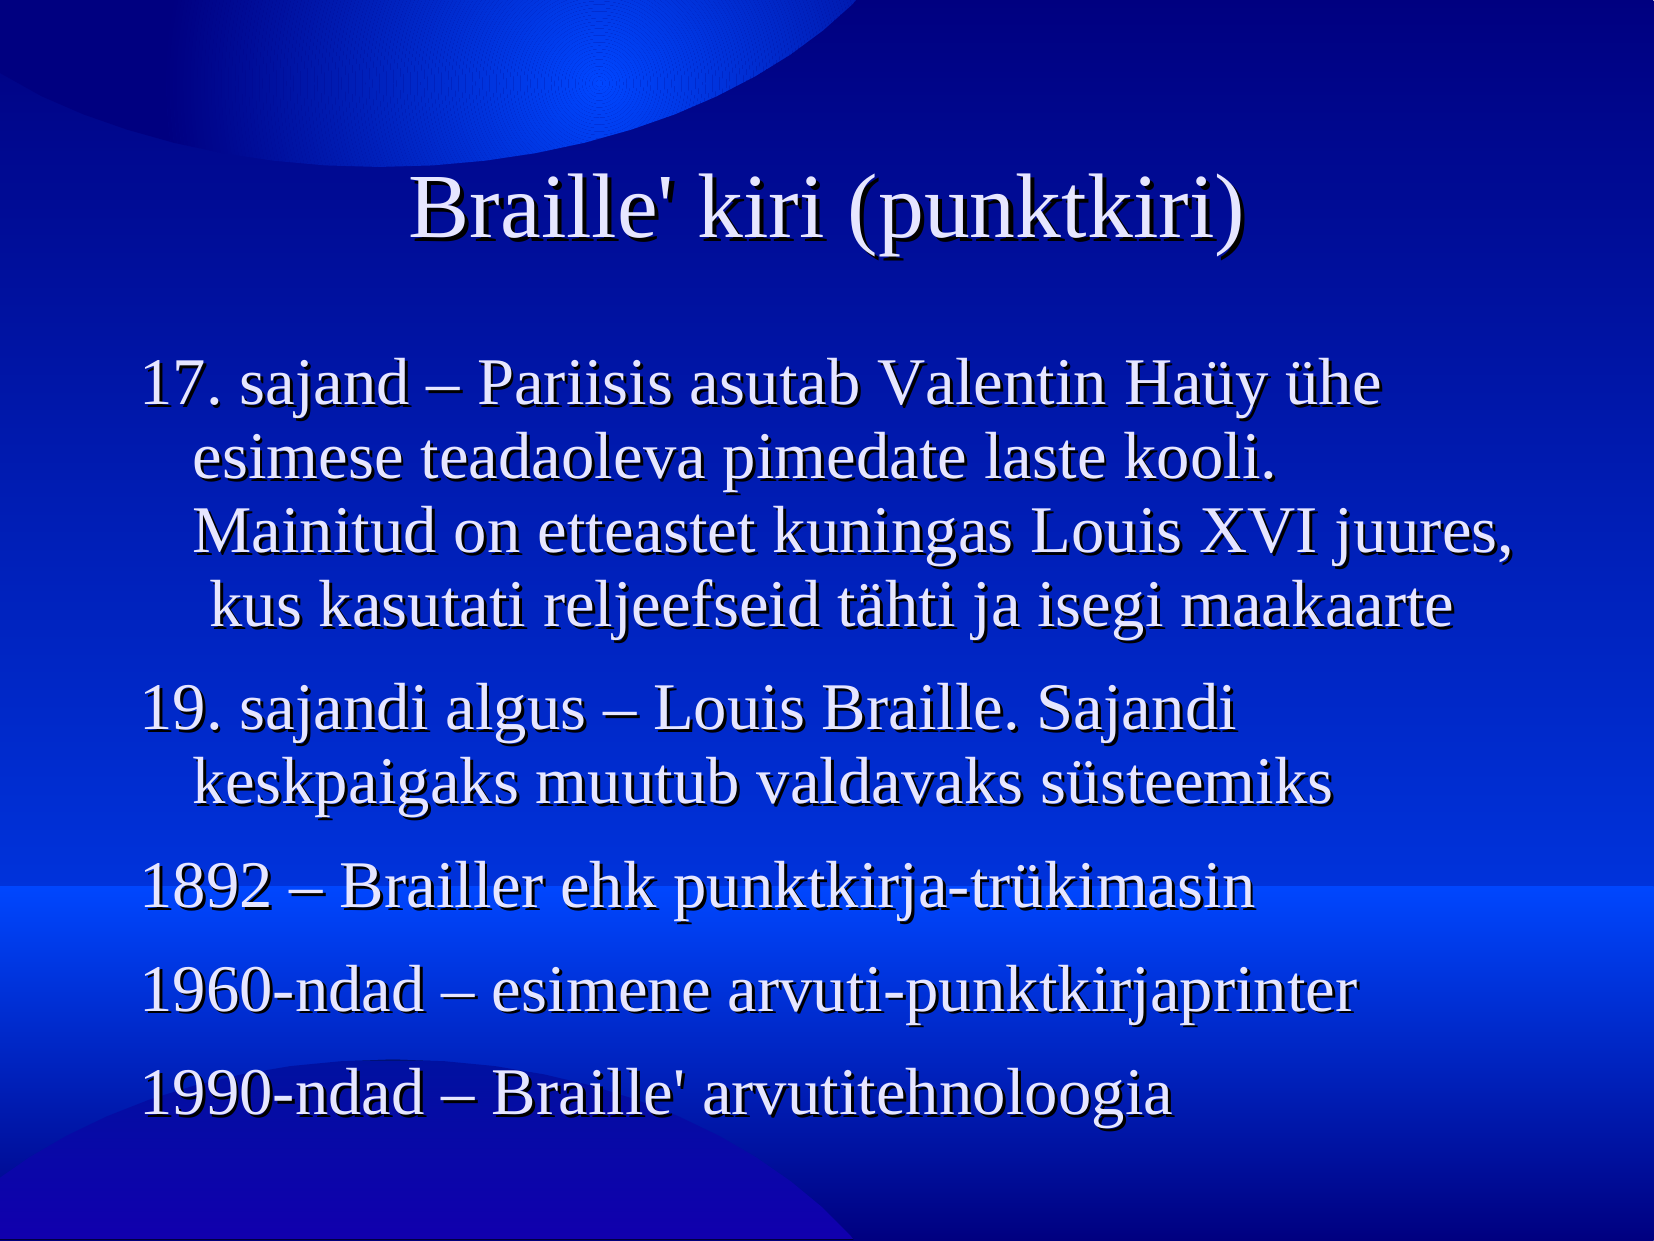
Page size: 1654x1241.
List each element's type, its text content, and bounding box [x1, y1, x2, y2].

list 17. sajand – Pariisis asutab Valentin Haüy ühe esimese teadaoleva pimedate laste kooli. Mainitud on etteastet kuningas Louis XVI juures, kus kasutati reljeefseid tähti ja isegi maakaarte 19. sajandi algus – Louis Braille. Sajandi keskpaigaks muutub valdavaks süsteemiks 1892 – Brailler ehk punktkirja-trükimasin 1960-ndad – esimene arvuti-punktkirjaprinter 1990-ndad – Braille' arvutitehnoloogia [121, 344, 1534, 1130]
title Braille' kiri (punktkiri) [121, 102, 1534, 311]
